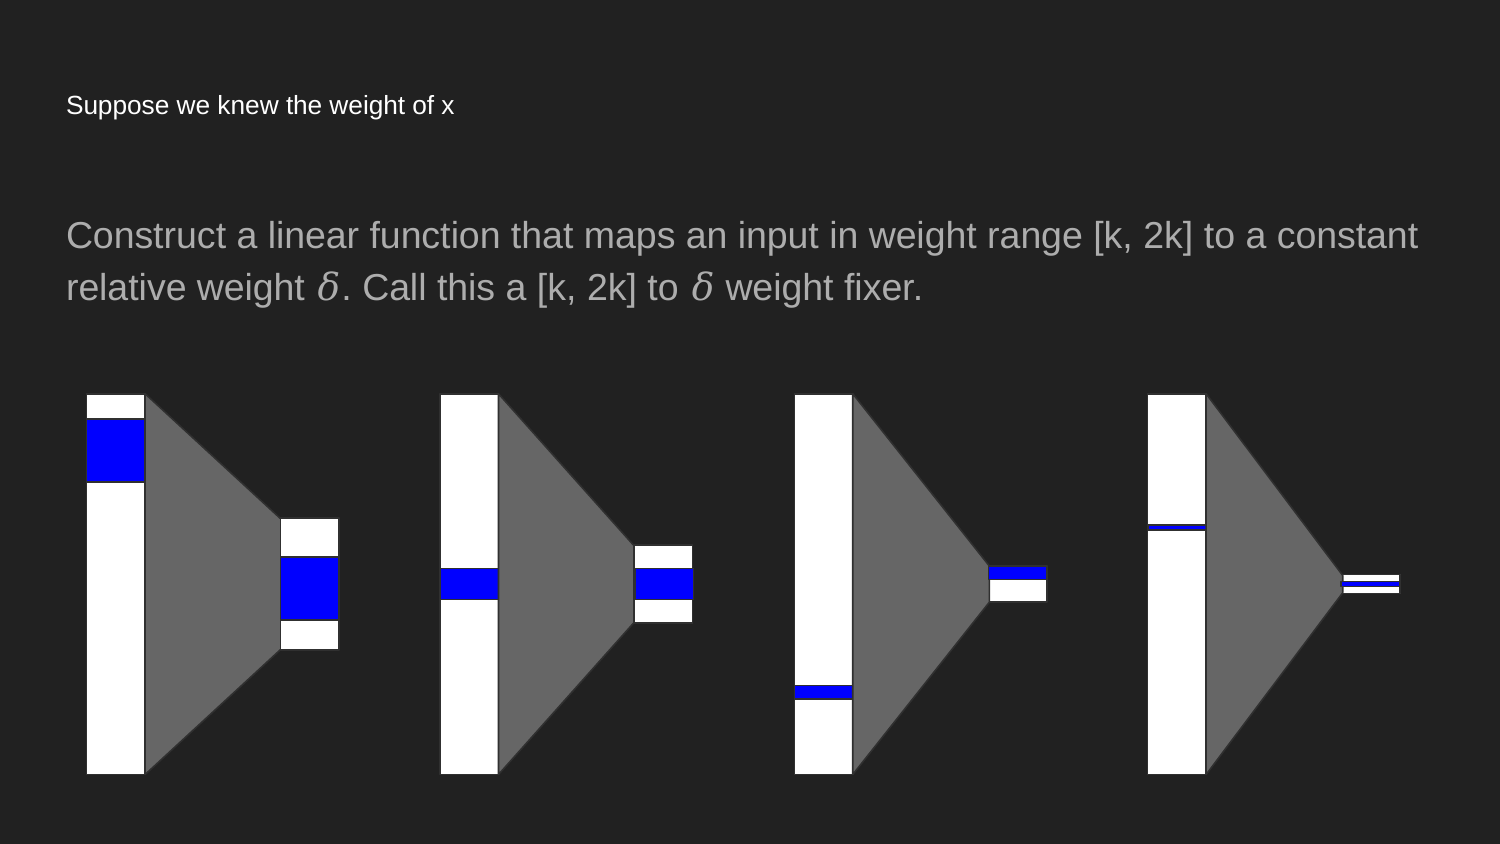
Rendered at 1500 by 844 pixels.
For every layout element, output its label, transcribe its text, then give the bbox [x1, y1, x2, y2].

text_box [440, 393, 694, 775]
text_box [1147, 393, 1401, 775]
text_box [794, 393, 1047, 775]
text_box [86, 393, 340, 775]
list Construct a linear function that maps an input in weight range [k, 2k] to a constant relative weight 𝛿. Call this a [k, 2k] to 𝛿 weight fixer. [51, 189, 1449, 330]
title Suppose we knew the weight of x [51, 72, 1449, 167]
